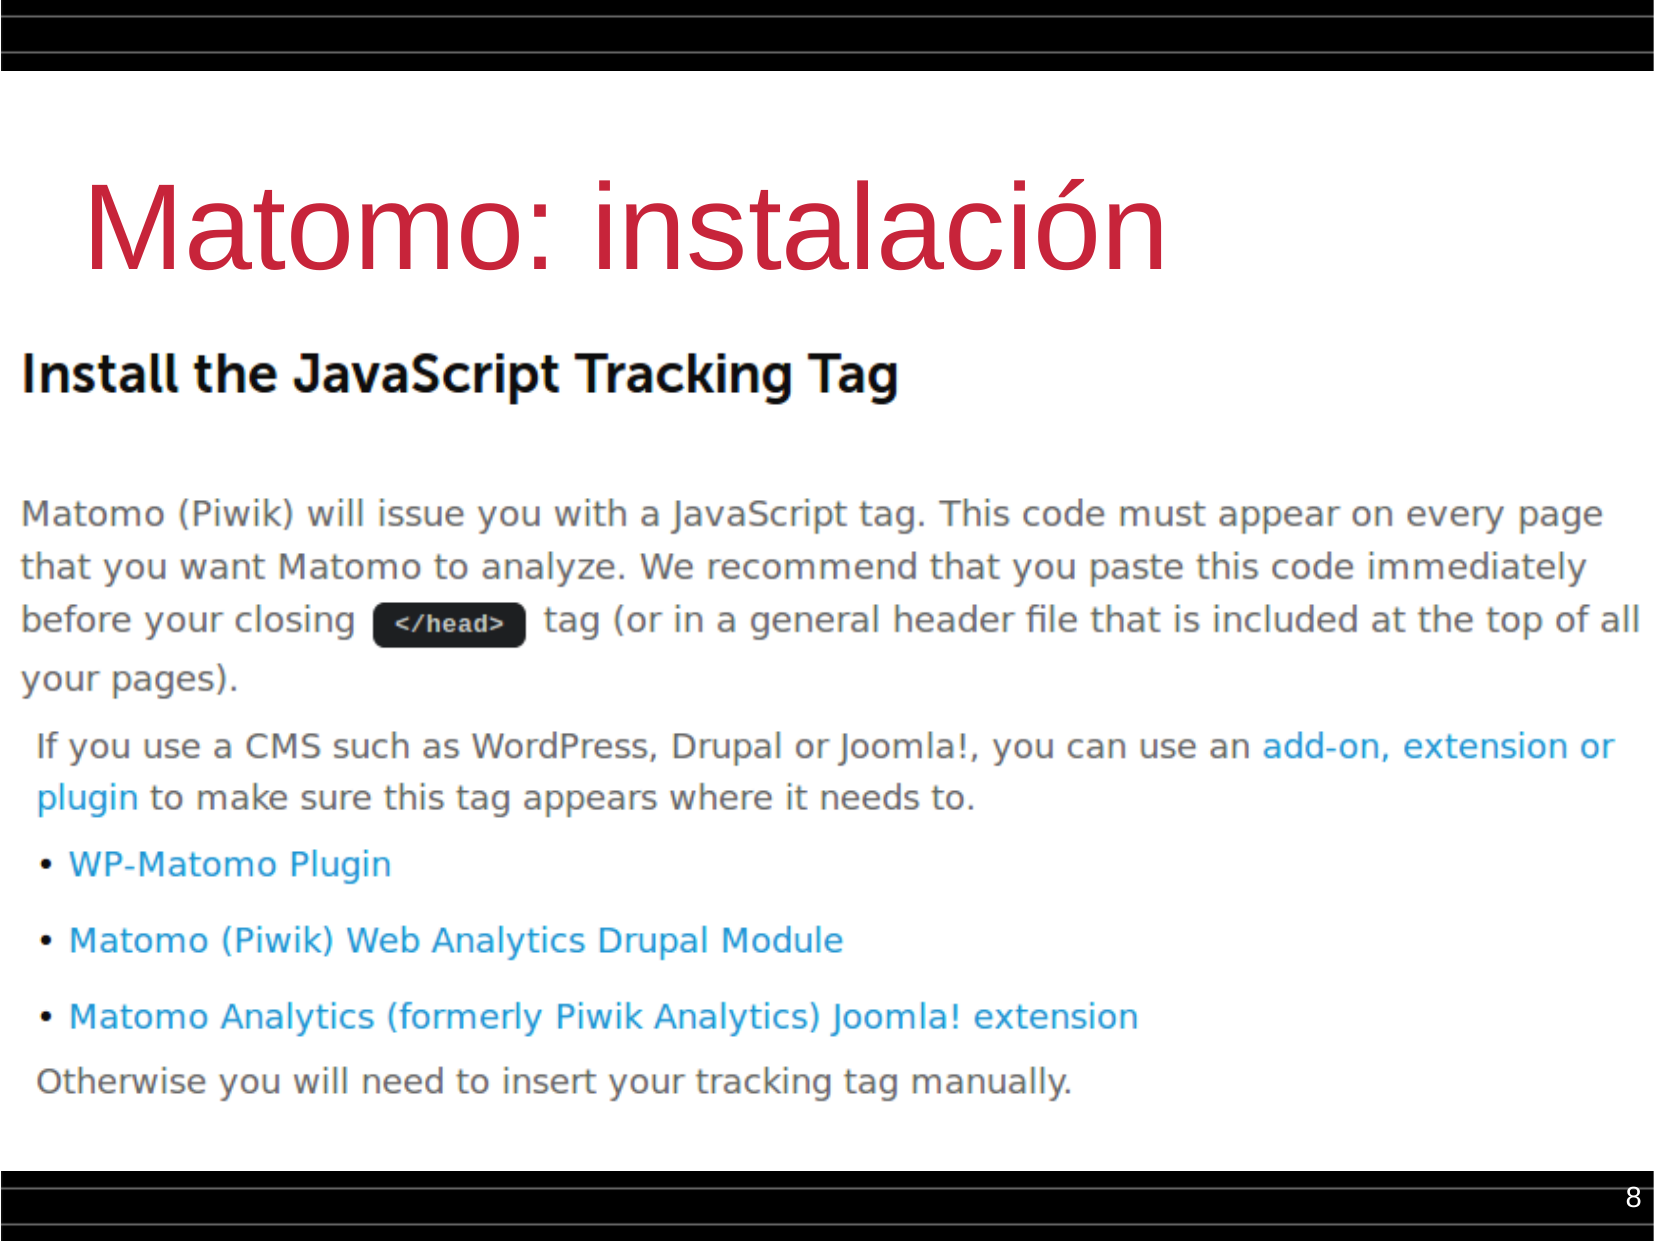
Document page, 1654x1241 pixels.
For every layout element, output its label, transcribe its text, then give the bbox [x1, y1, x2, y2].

picture [11, 342, 1654, 709]
title Matomo: instalación [82, 123, 1571, 331]
picture [21, 711, 1633, 1111]
picture [1, 0, 1654, 71]
picture [1, 1171, 1654, 1241]
